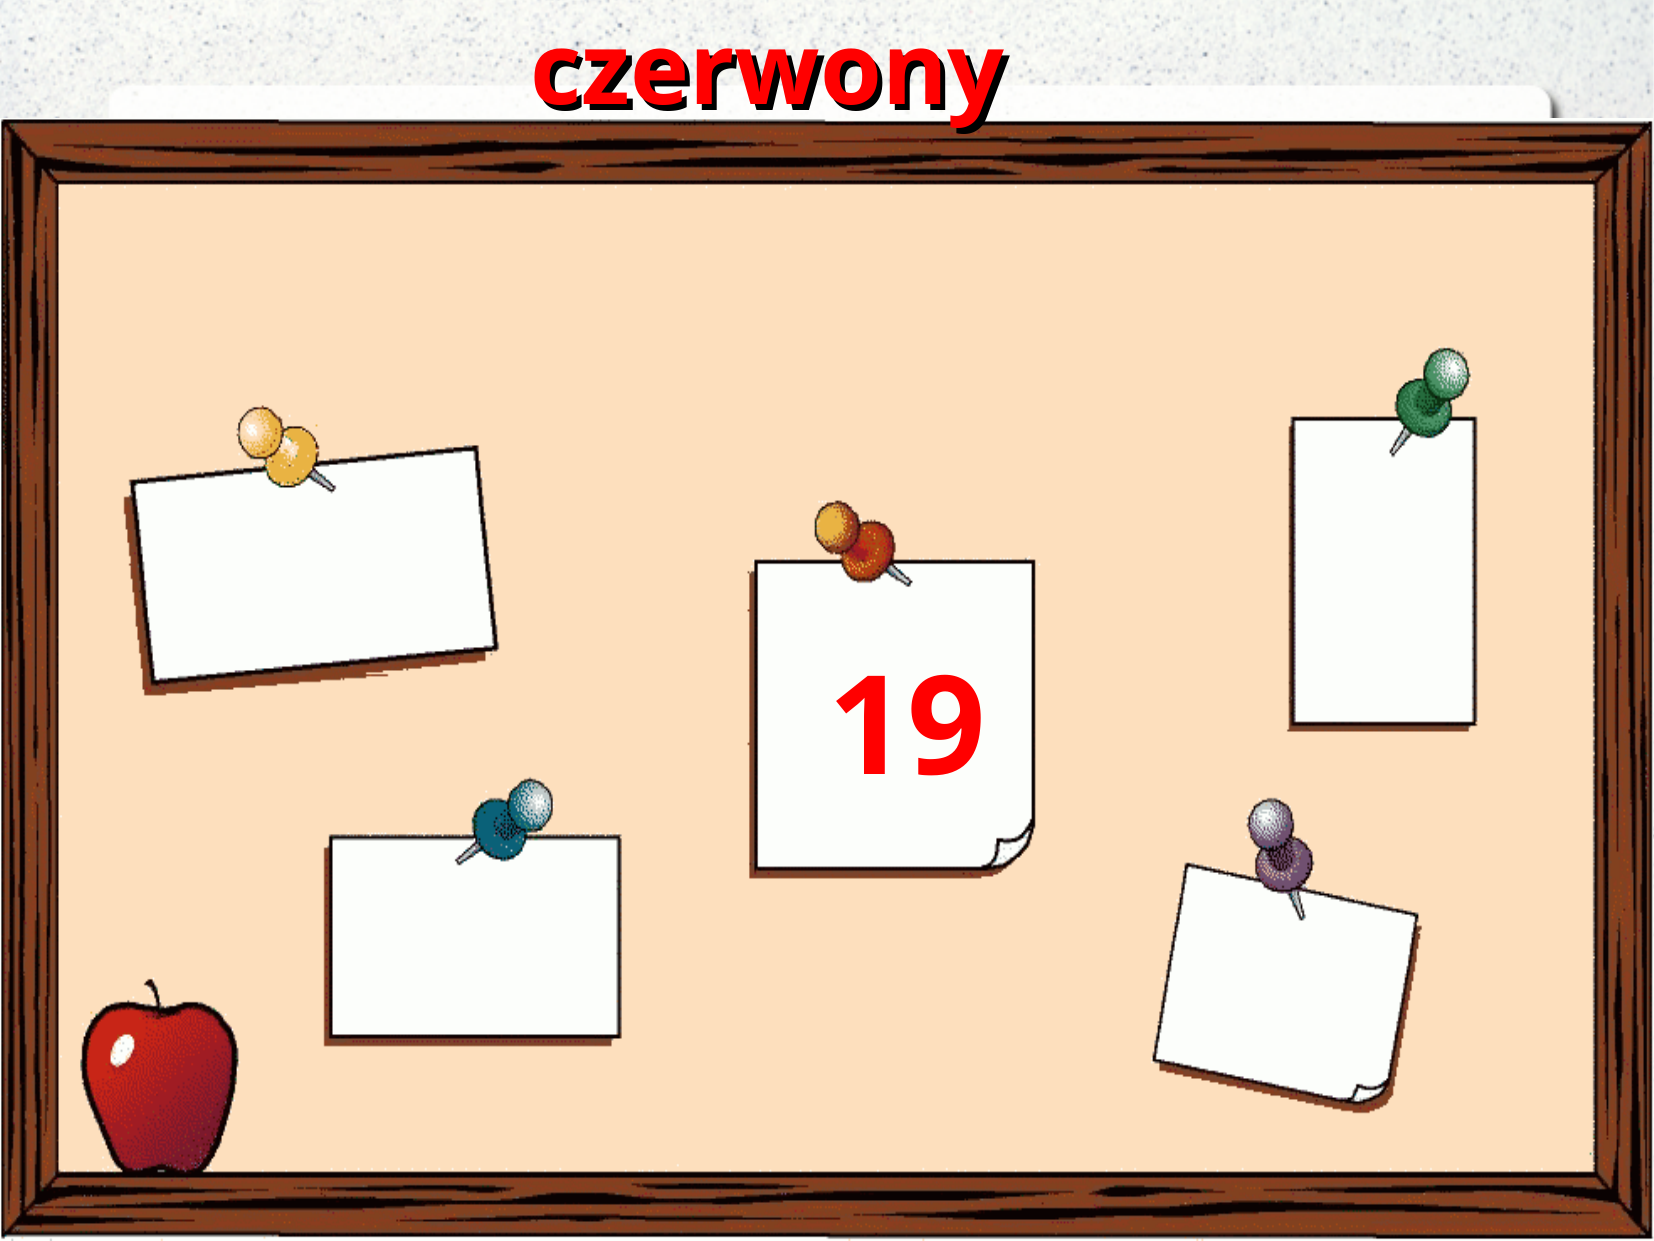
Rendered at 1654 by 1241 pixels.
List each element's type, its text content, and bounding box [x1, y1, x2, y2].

text_box [1151, 909, 1418, 1093]
text_box 19 [767, 620, 1048, 803]
text_box czerwony [354, 0, 1182, 146]
picture [0, 0, 1654, 1241]
